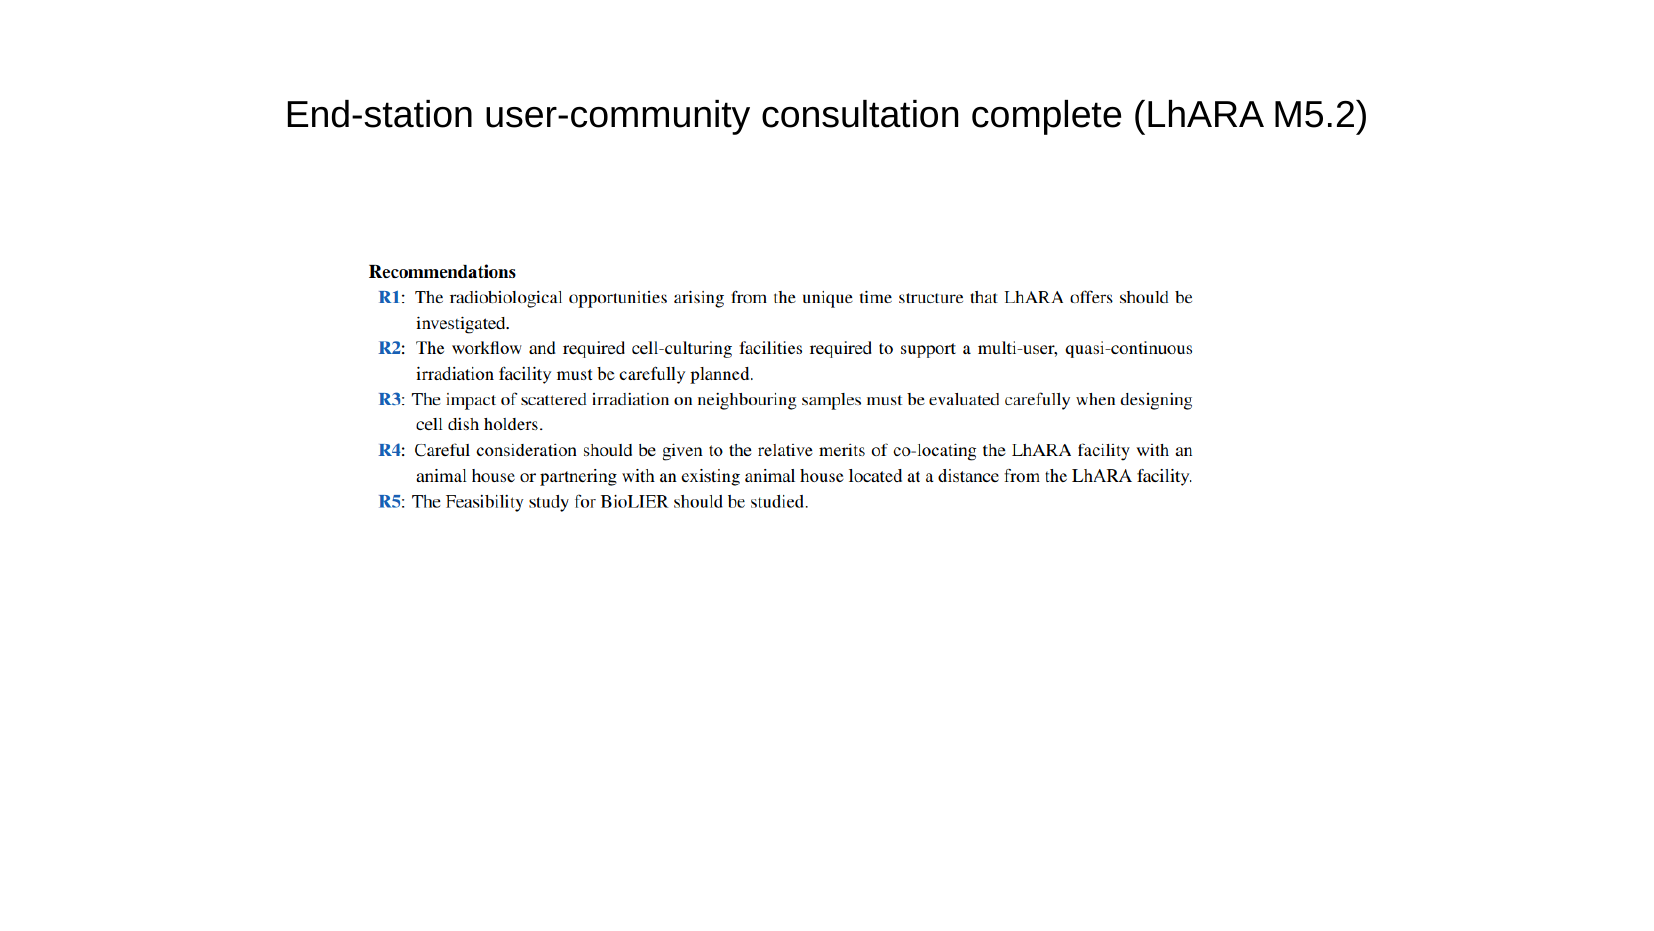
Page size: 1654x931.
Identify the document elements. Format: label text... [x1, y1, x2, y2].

title End-station user-community consultation complete (LhARA M5.2) [82, 37, 1571, 193]
picture [337, 239, 1238, 563]
